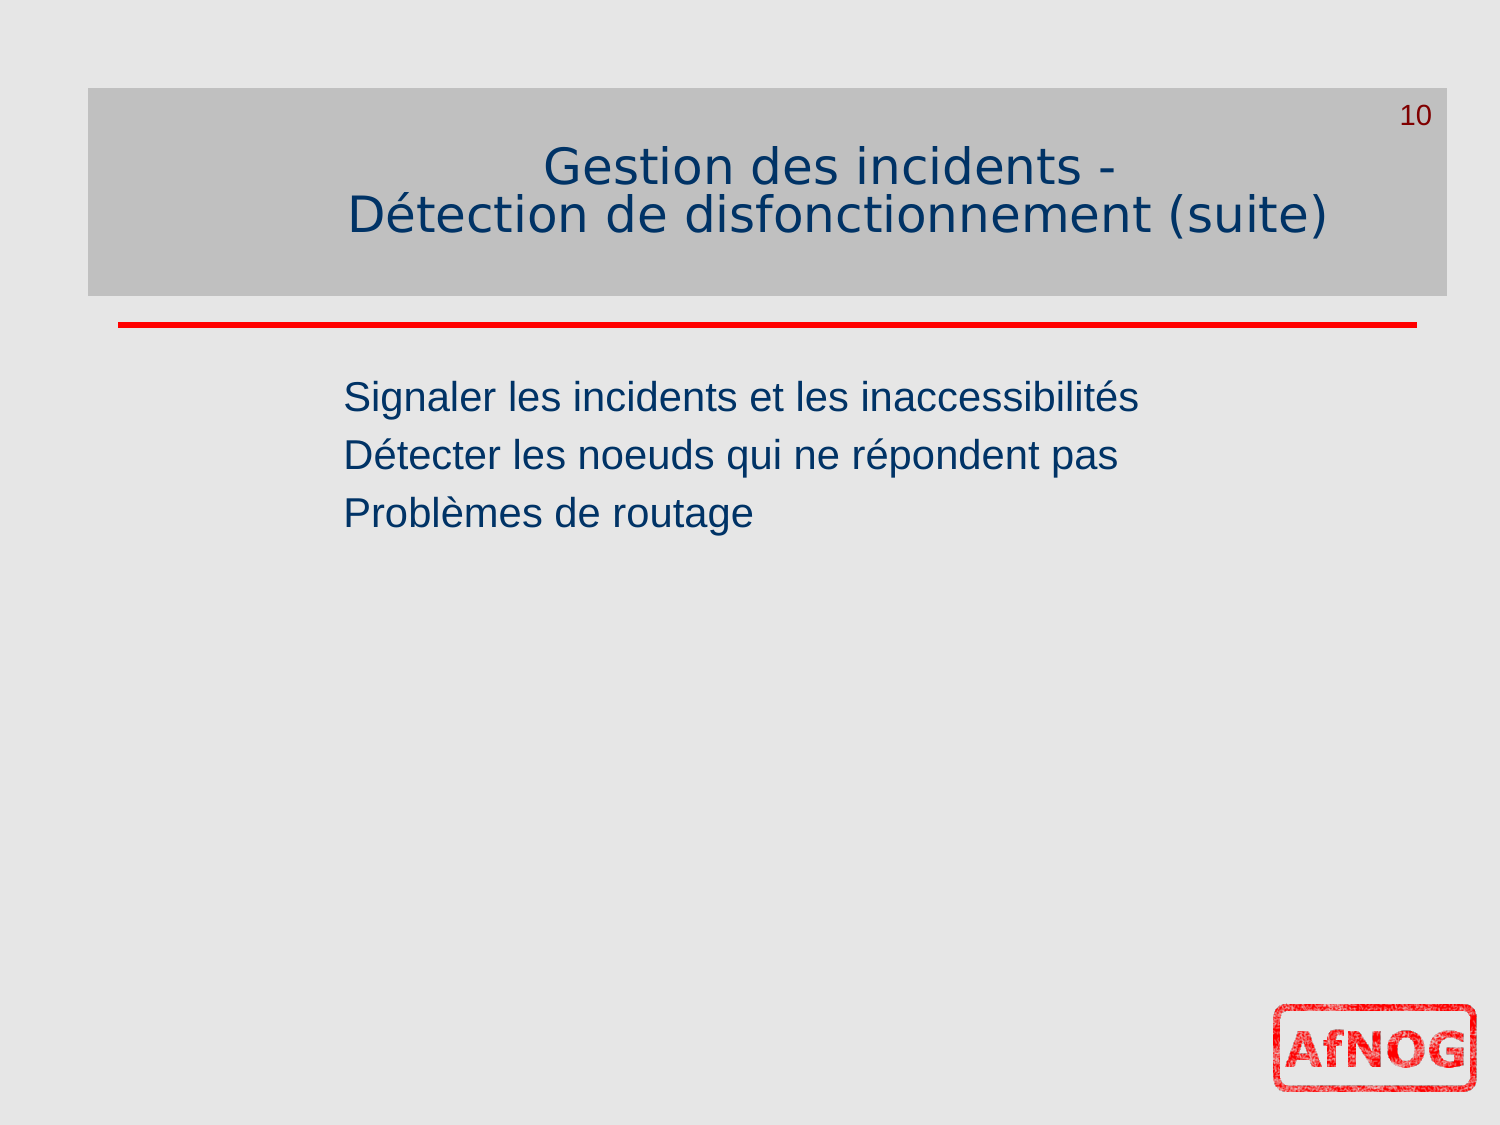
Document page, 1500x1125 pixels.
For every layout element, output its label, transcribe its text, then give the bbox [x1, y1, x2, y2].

picture [1273, 1003, 1477, 1092]
list Signaler les incidents et les inaccessibilités Détecter les noeuds qui ne répondent pas Problèmes de routage [132, 363, 1439, 1000]
title Gestion des incidents - Détection de disfonctionnement (suite) [225, 80, 1436, 308]
